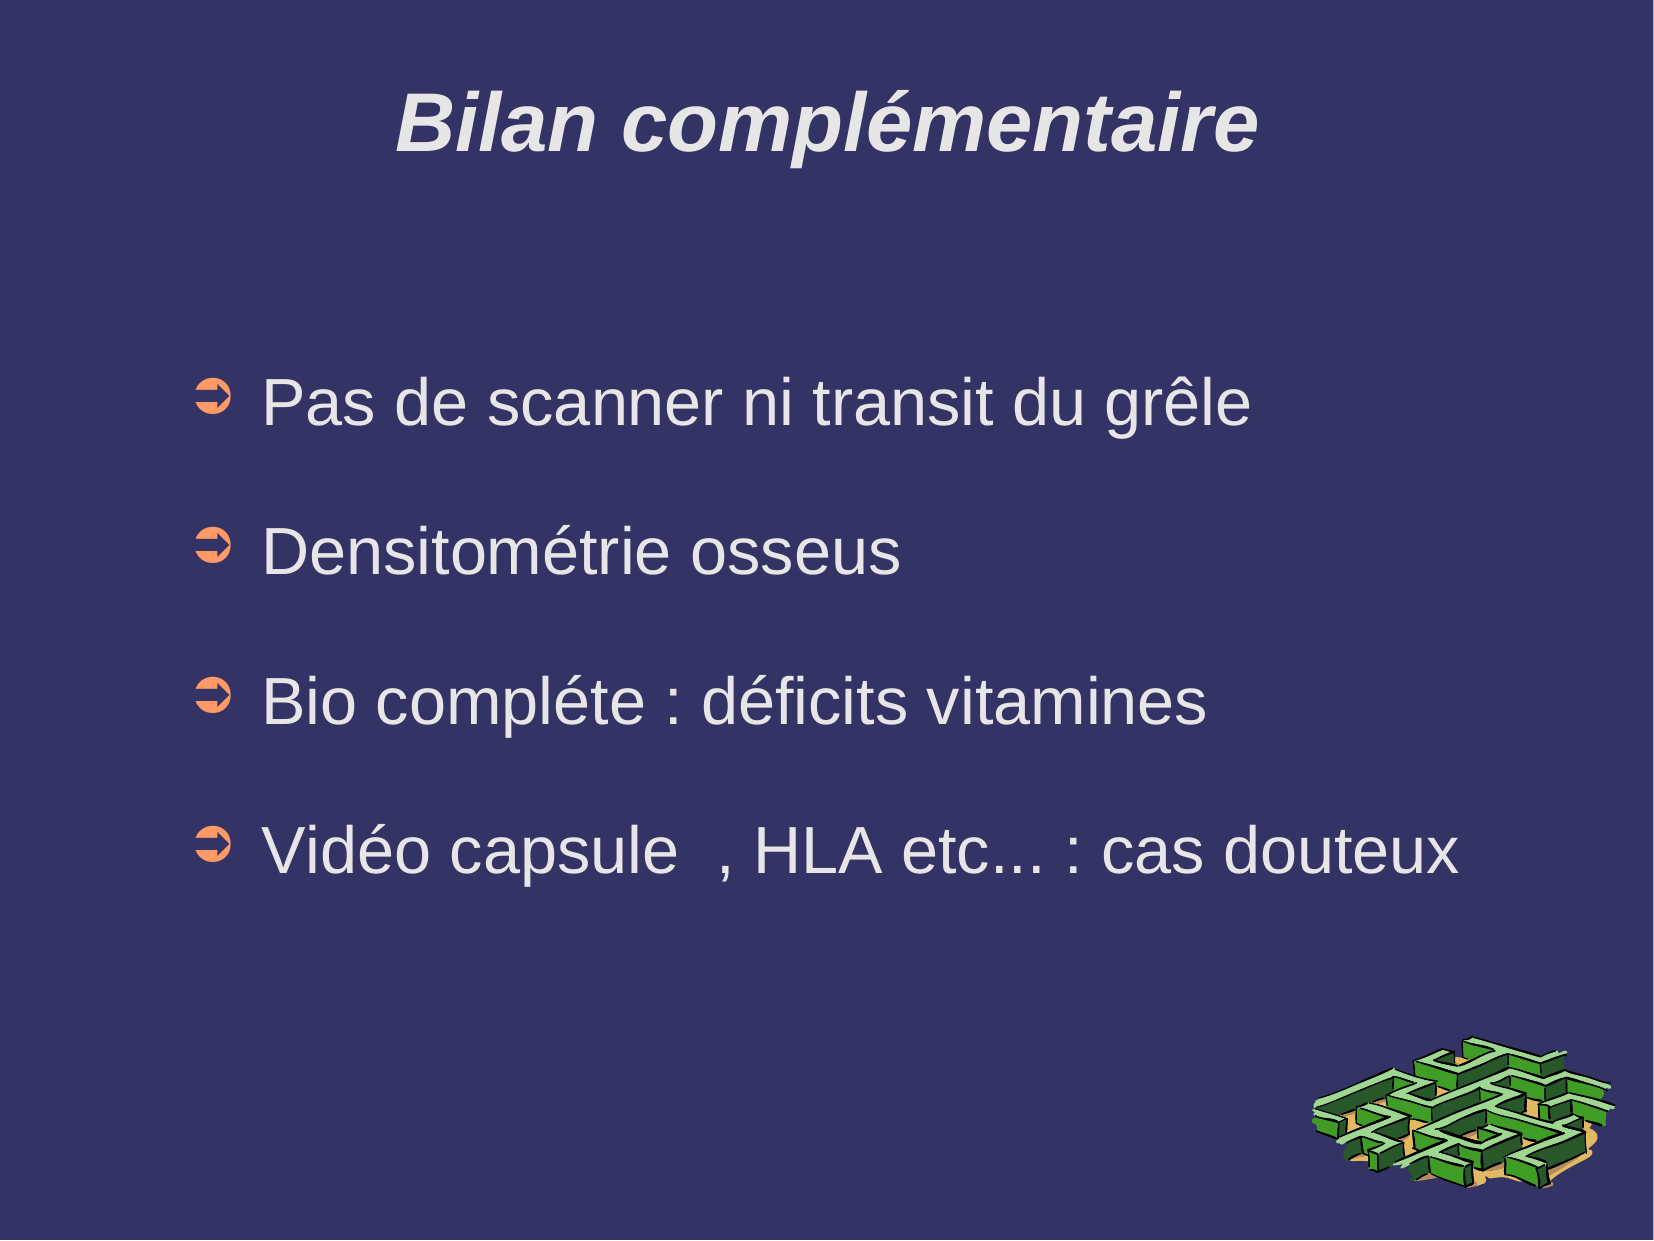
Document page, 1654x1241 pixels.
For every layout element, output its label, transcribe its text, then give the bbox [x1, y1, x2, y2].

title Bilan complémentaire [121, 19, 1534, 227]
list Pas de scanner ni transit du grêle Densitométrie osseus Bio compléte : déficits vitamines Vidéo capsule , HLA etc... : cas douteux [178, 364, 1570, 1147]
